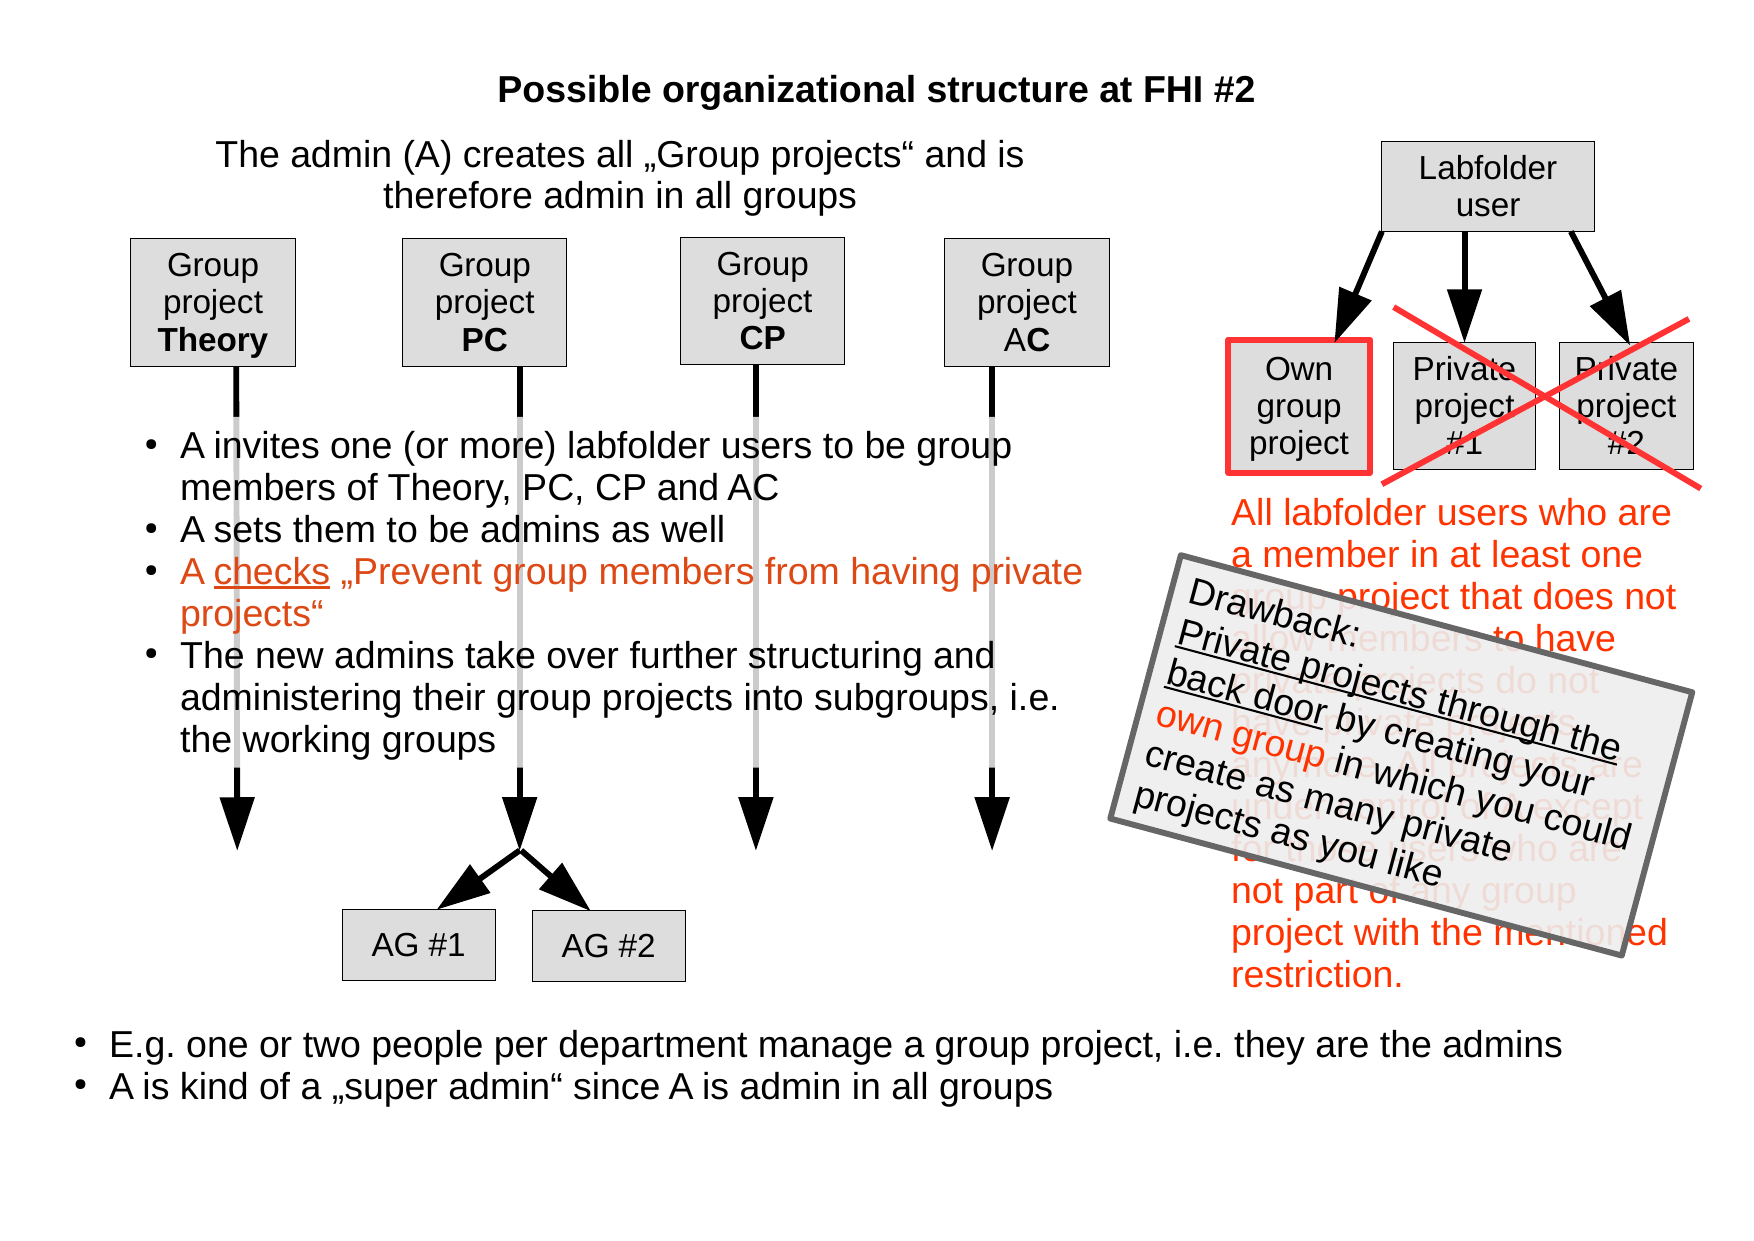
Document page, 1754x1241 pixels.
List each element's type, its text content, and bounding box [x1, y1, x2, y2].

text_box All labfolder users who are a member in at least one group project that does not allow members to have private projects do not have private projects anymore. All projects are under control of A except for those users who are not part of any group project with the mentioned restriction. [1216, 698, 1695, 1003]
text_box E.g. one or two people per department manage a group project, i.e. they are the admins A is kind of a „super admin“ since A is admin in all groups [59, 1015, 1689, 1134]
text_box Private project #2 [1559, 342, 1637, 384]
text_box The admin (A) creates all „Group projects“ and is therefore admin in all groups [129, 125, 1111, 225]
text_box Private project #1 [1417, 406, 1536, 470]
text_box Group project AC [944, 238, 1110, 367]
text_box A invites one (or more) labfolder users to be group members of Theory, PC, CP and AC A sets them to be admins as well A checks „Prevent group members from having private projects“ The new admins take over further structuring and administering their group projects into subgroups, i.e. the working groups [129, 416, 1123, 768]
text_box AG #2 [532, 910, 686, 982]
text_box Possible organizational structure at FHI #2 [59, 61, 1695, 119]
text_box AG #1 [342, 909, 496, 981]
text_box Labfolder user [1381, 141, 1595, 232]
text_box Own group project [1228, 339, 1371, 473]
text_box Private project #1 [1393, 342, 1536, 470]
text_box Private project #2 [1559, 342, 1694, 470]
text_box Drawback: Private projects through the back door by creating your own group in which you could create as many private projects as you like [1110, 555, 1693, 956]
text_box Group project Theory [130, 238, 296, 367]
text_box All labfolder users who are a member in at least one group project that does not allow members to have private projects do not have private projects anymore. All projects are under control of A except for those users who are not part of any group project with the mentioned restriction. [1216, 484, 1695, 690]
text_box Private project #2 [1559, 409, 1661, 470]
text_box Group project CP [680, 237, 845, 365]
text_box Group project PC [402, 238, 567, 367]
text_box Private project #1 [1461, 342, 1536, 387]
